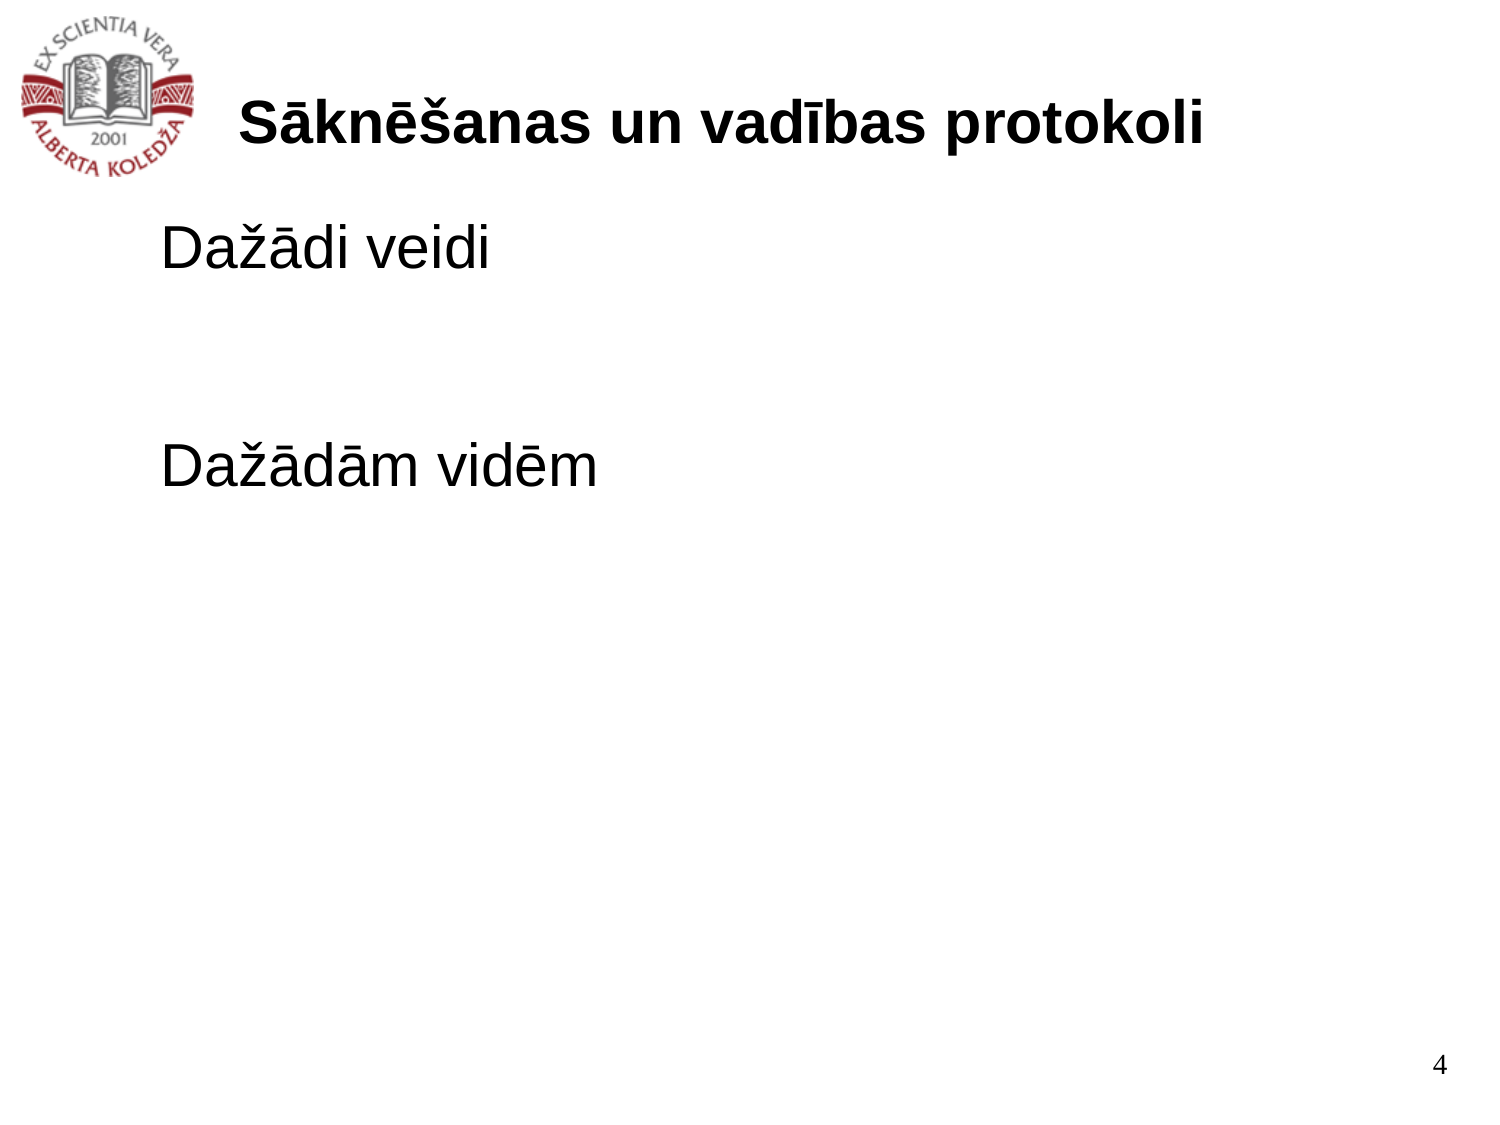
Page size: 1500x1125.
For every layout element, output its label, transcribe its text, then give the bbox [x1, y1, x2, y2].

text_box <skaitlis> [1312, 1037, 1463, 1101]
picture [21, 16, 194, 177]
list Dažādi veidi Dažādām vidēm [74, 200, 1463, 1101]
title Sāknēšanas un vadības protokoli [50, 62, 1374, 175]
